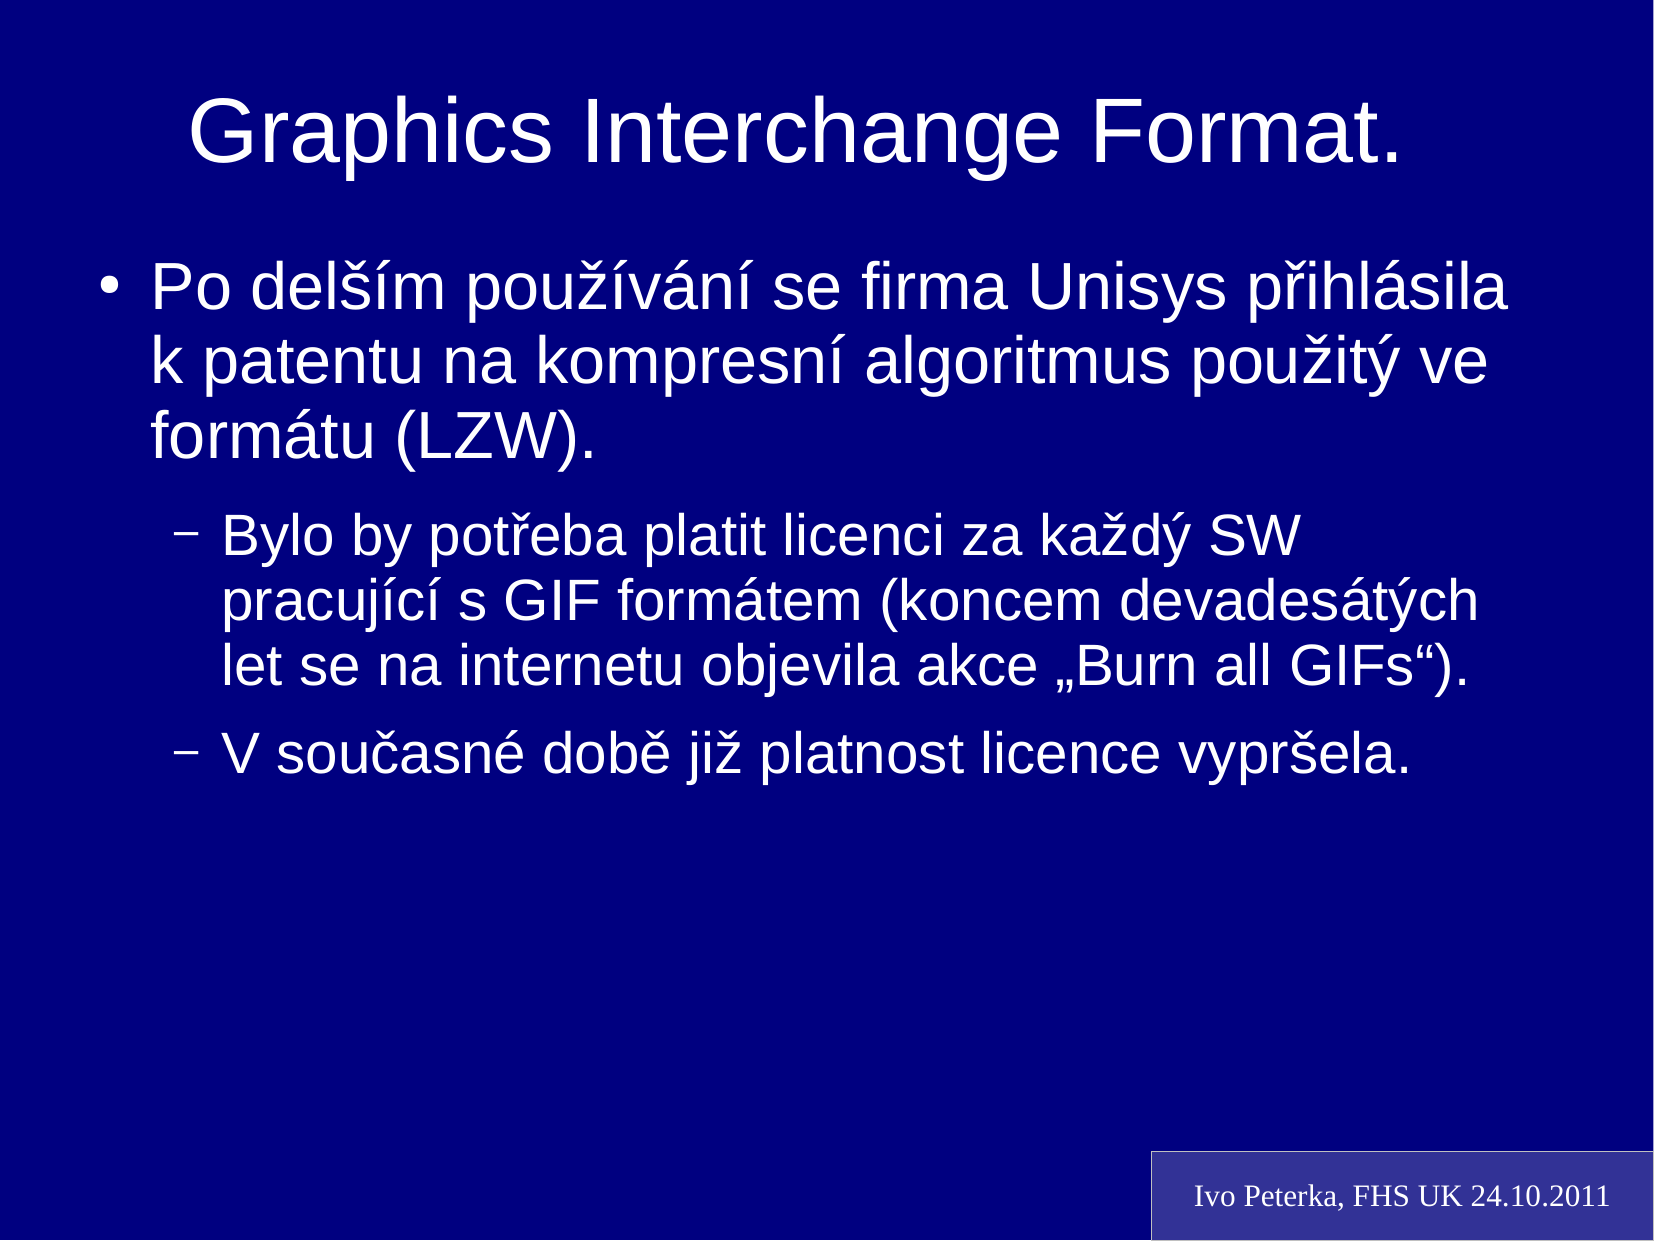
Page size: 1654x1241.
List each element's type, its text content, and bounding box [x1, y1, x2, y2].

list Po delším používání se firma Unisys přihlásila k patentu na kompresní algoritmus použitý ve formátu (LZW). Bylo by potřeba platit licenci za každý SW pracující s GIF formátem (koncem devadesátých let se na internetu objevila akce „Burn all GIFs“). V současné době již platnost licence vypršela. [79, 248, 1515, 936]
title Graphics Interchange Format. [79, 42, 1515, 220]
